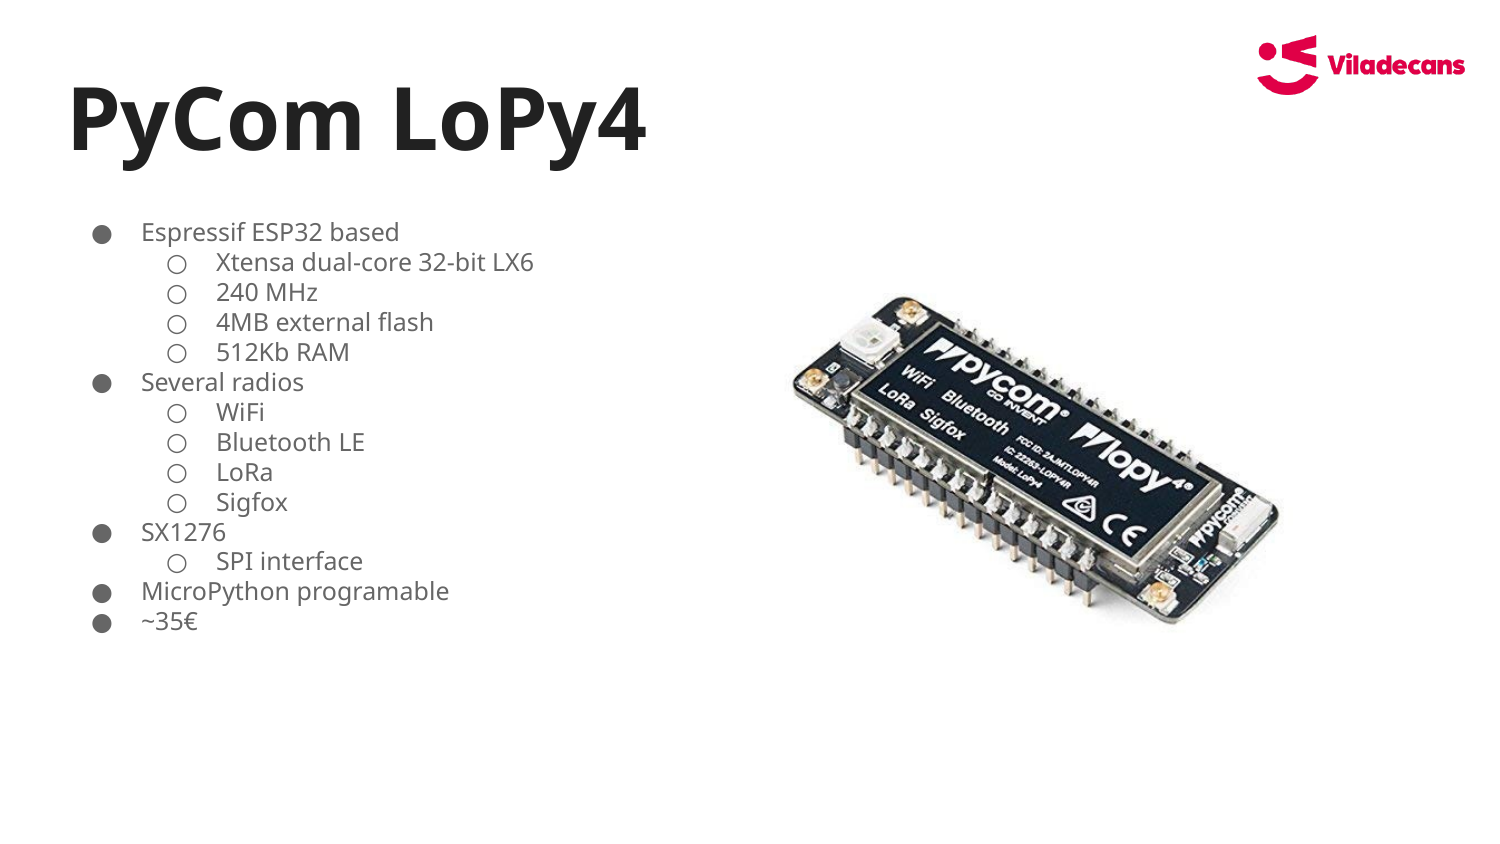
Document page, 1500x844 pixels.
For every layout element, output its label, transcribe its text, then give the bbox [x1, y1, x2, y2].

title PyCom LoPy4 [51, 48, 1449, 180]
picture [758, 186, 1315, 744]
picture [1257, 35, 1465, 95]
list Espressif ESP32 based Xtensa dual-core 32-bit LX6 240 MHz 4MB external flash 512Kb RAM Several radios WiFi Bluetooth LE LoRa Sigfox SX1276 SPI interface MicroPython programable ~35€ [51, 201, 718, 750]
